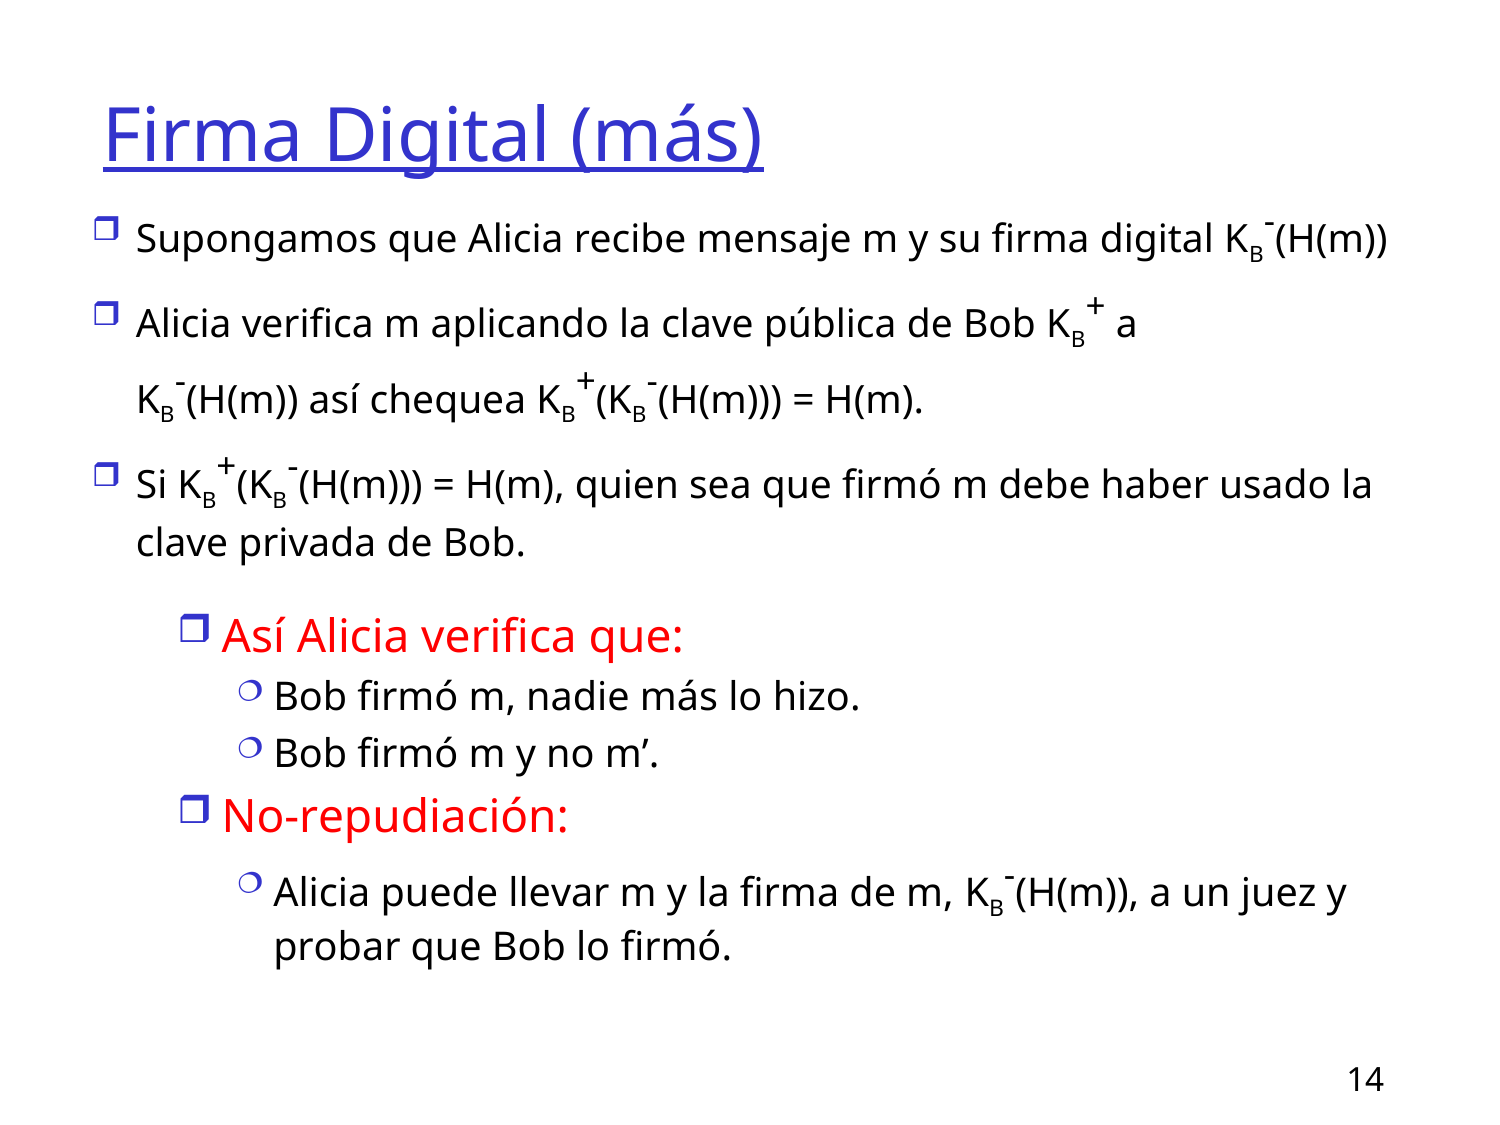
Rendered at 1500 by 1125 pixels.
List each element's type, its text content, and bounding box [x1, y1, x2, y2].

list Supongamos que Alicia recibe mensaje m y su firma digital KB-(H(m)) Alicia verifica m aplicando la clave pública de Bob KB+ a KB-(H(m)) así chequea KB+(KB-(H(m))) = H(m). Si KB+(KB-(H(m))) = H(m), quien sea que firmó m debe haber usado la clave privada de Bob. [76, 184, 1411, 614]
list Así Alicia verifica que: Bob firmó m, nadie más lo hizo. Bob firmó m y no m’. No-repudiación: Alicia puede llevar m y la firma de m, KB-(H(m)), a un juez y probar que Bob lo firmó. [162, 598, 1375, 978]
title Firma Digital (más) [87, 23, 1363, 184]
